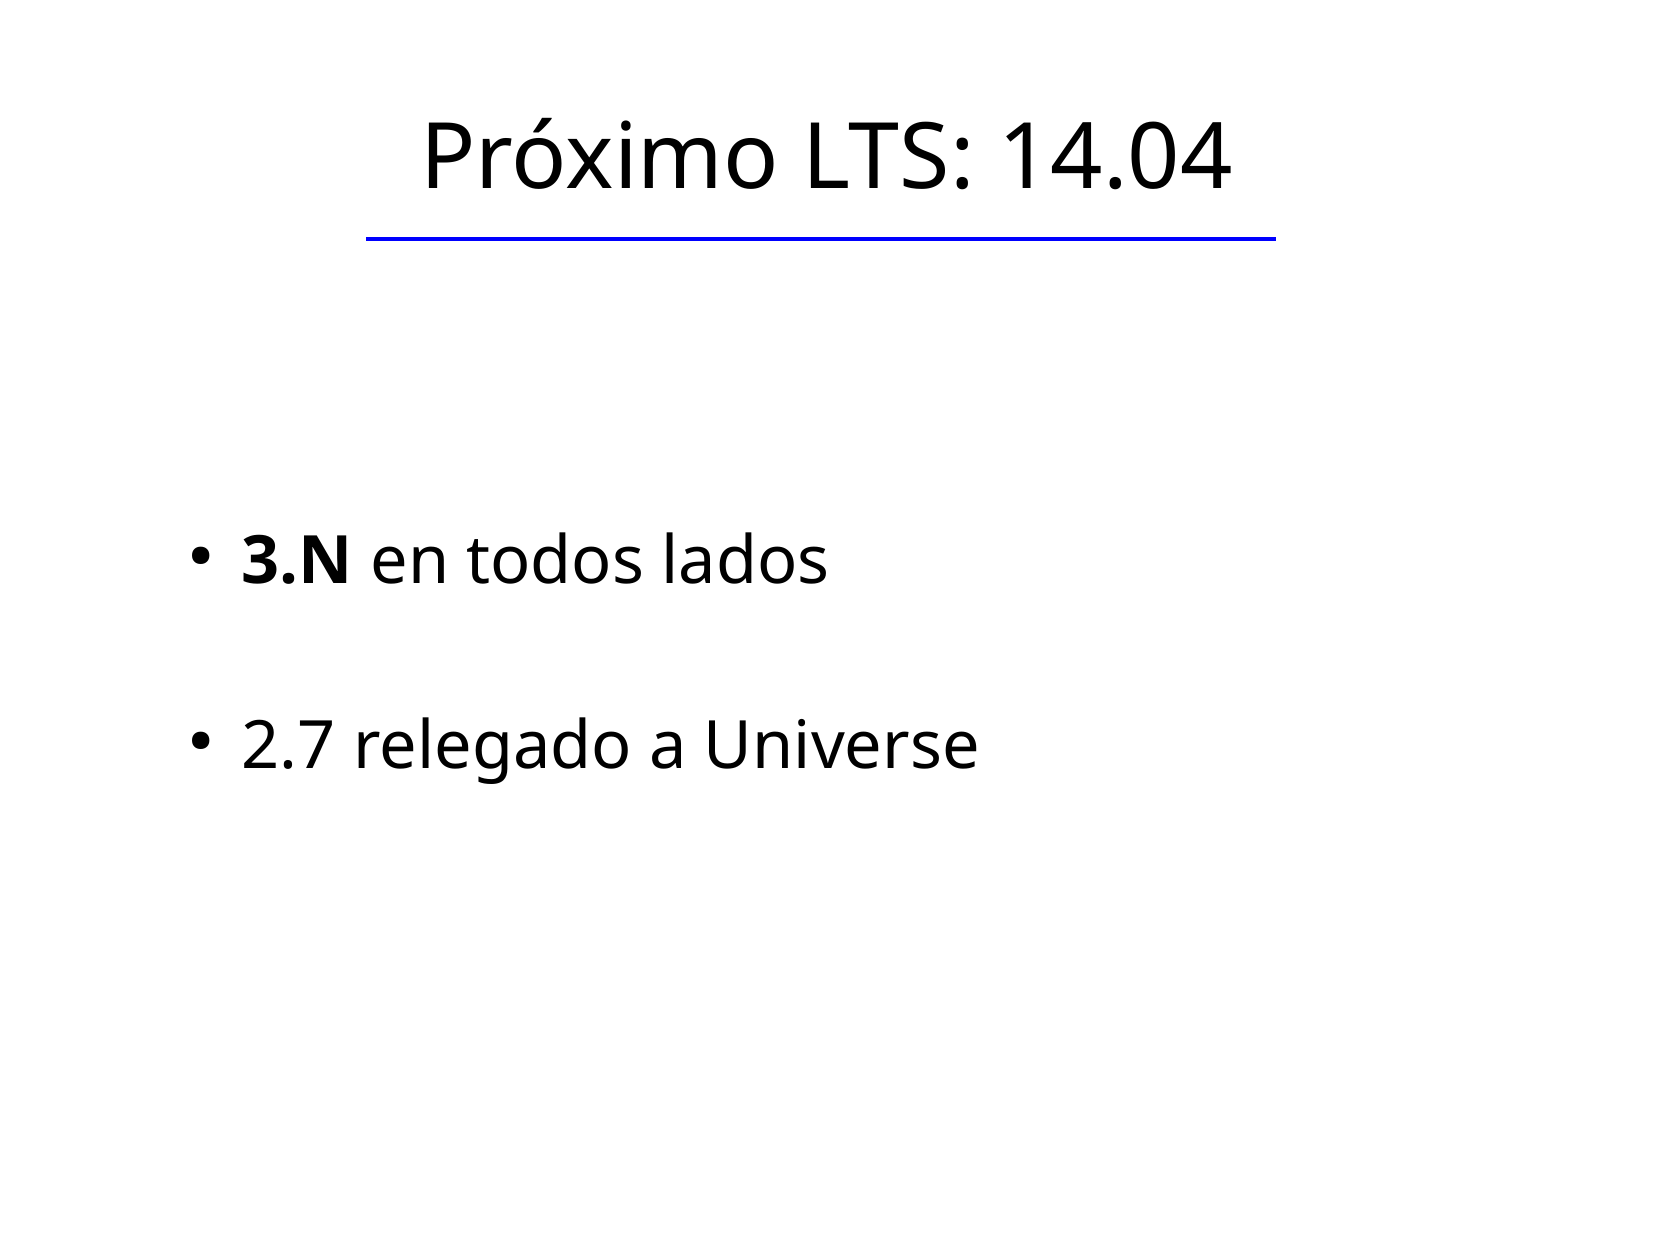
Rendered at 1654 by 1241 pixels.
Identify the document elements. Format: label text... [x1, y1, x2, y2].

title Próximo LTS: 14.04 [82, 49, 1571, 257]
subtitle 3.N en todos lados 2.7 relegado a Universe [82, 290, 1538, 1010]
